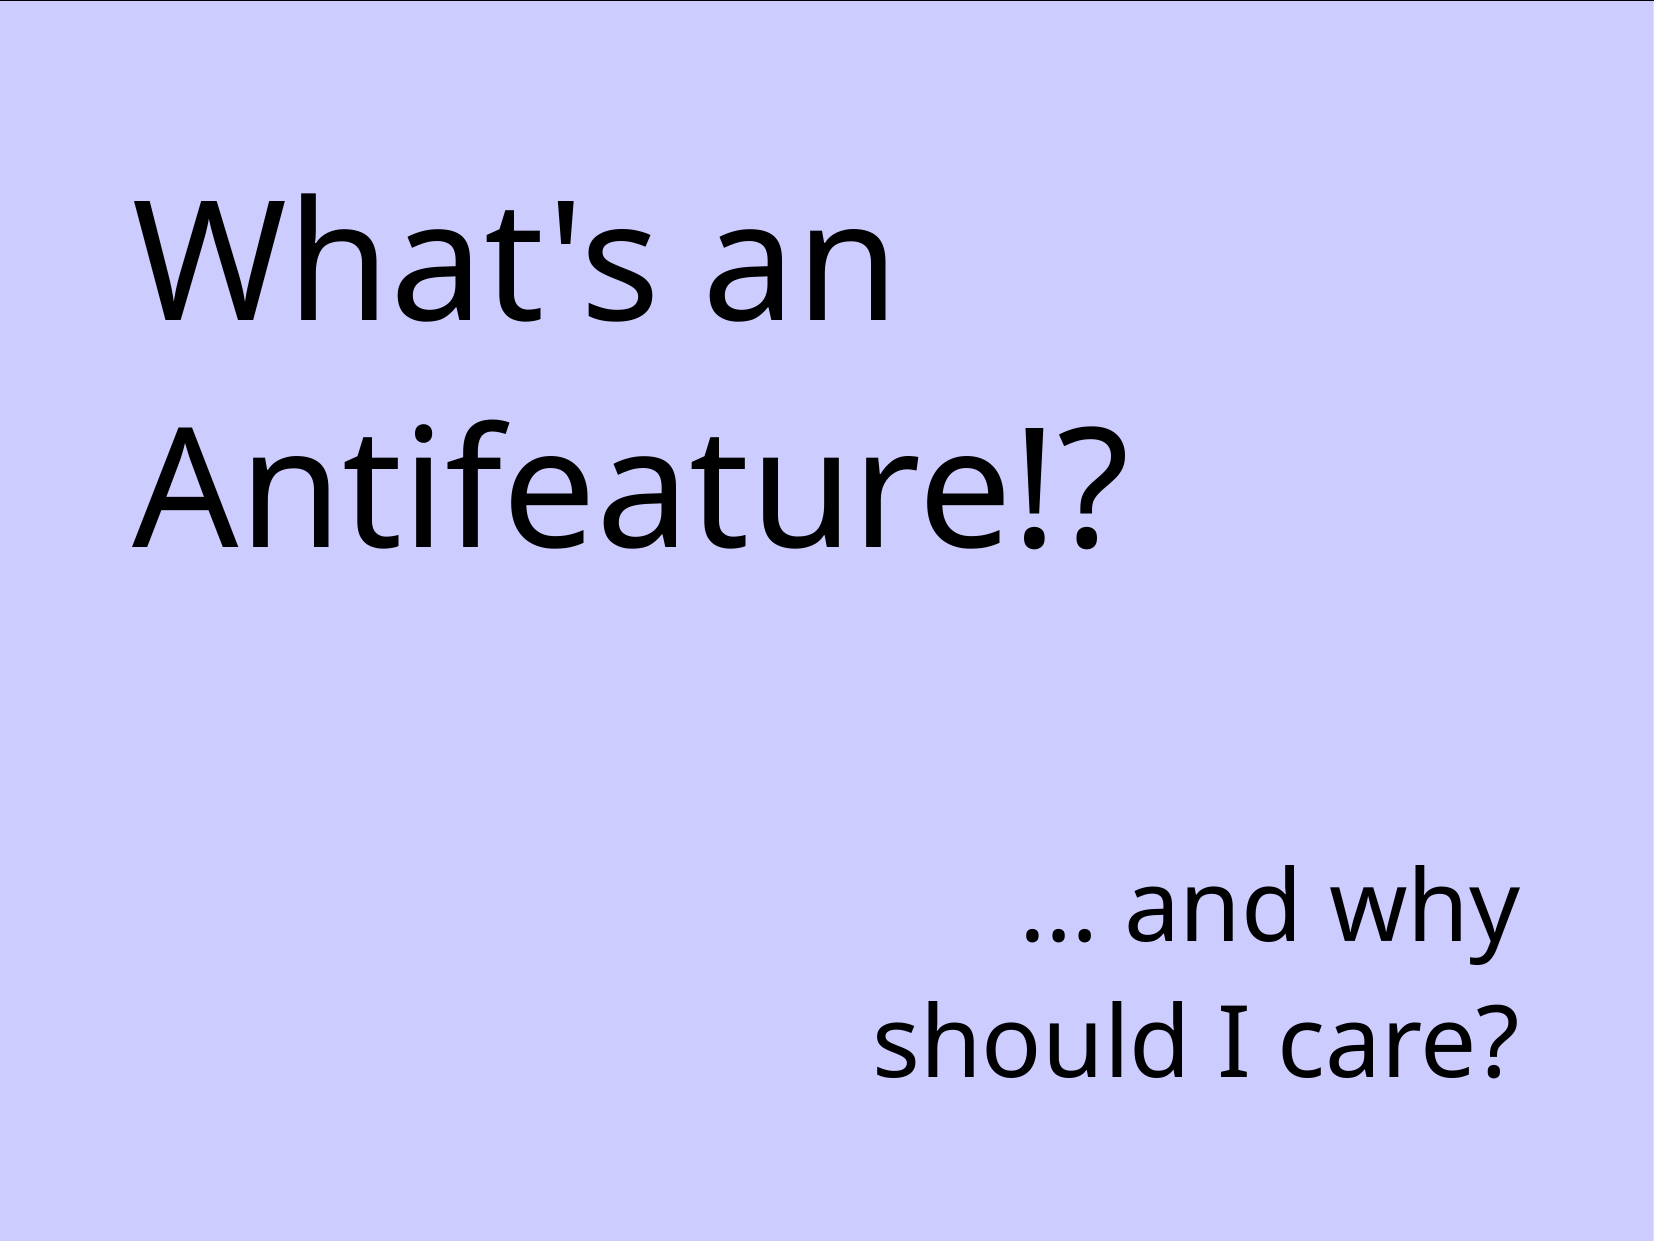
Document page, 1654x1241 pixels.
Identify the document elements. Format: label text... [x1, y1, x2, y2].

text_box What's an Antifeature!? [118, 135, 1654, 591]
text_box … and why should I care? [0, 826, 1536, 1241]
